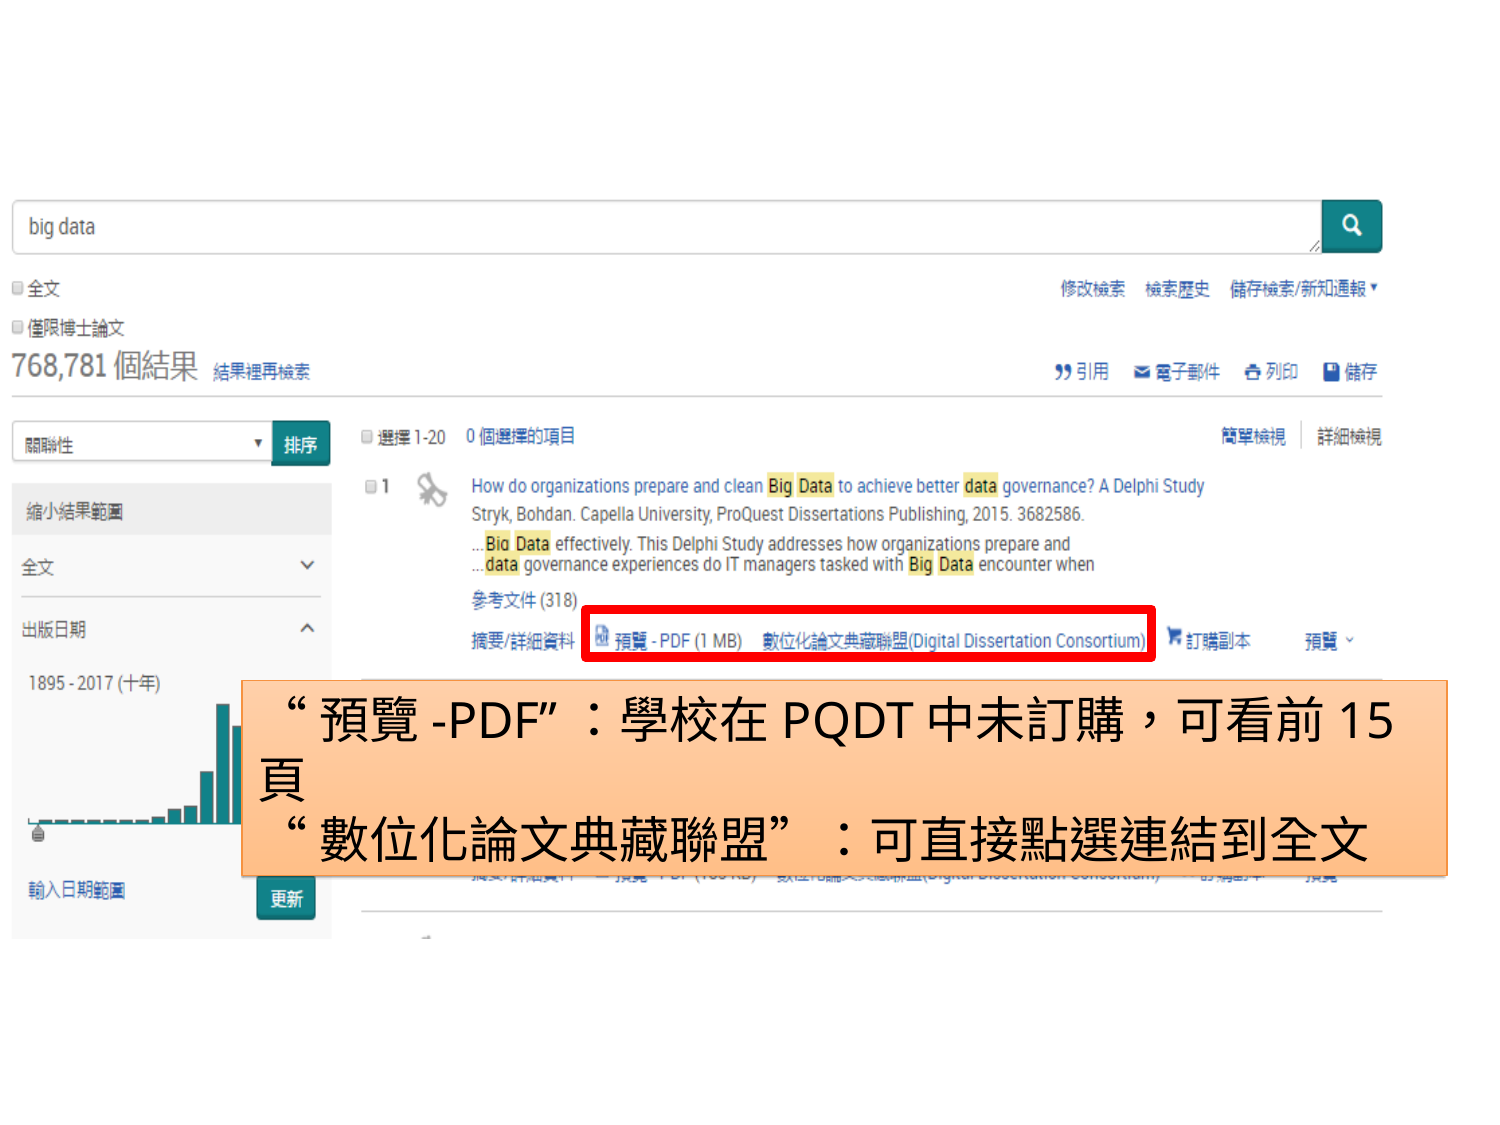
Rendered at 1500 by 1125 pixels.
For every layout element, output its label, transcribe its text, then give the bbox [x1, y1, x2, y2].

text_box “預覽-PDF”：學校在PQDT中未訂購，可看前15頁 “數位化論文典藏聯盟”：可直接點選連結到全文 [242, 681, 1447, 876]
picture [0, 186, 1388, 939]
